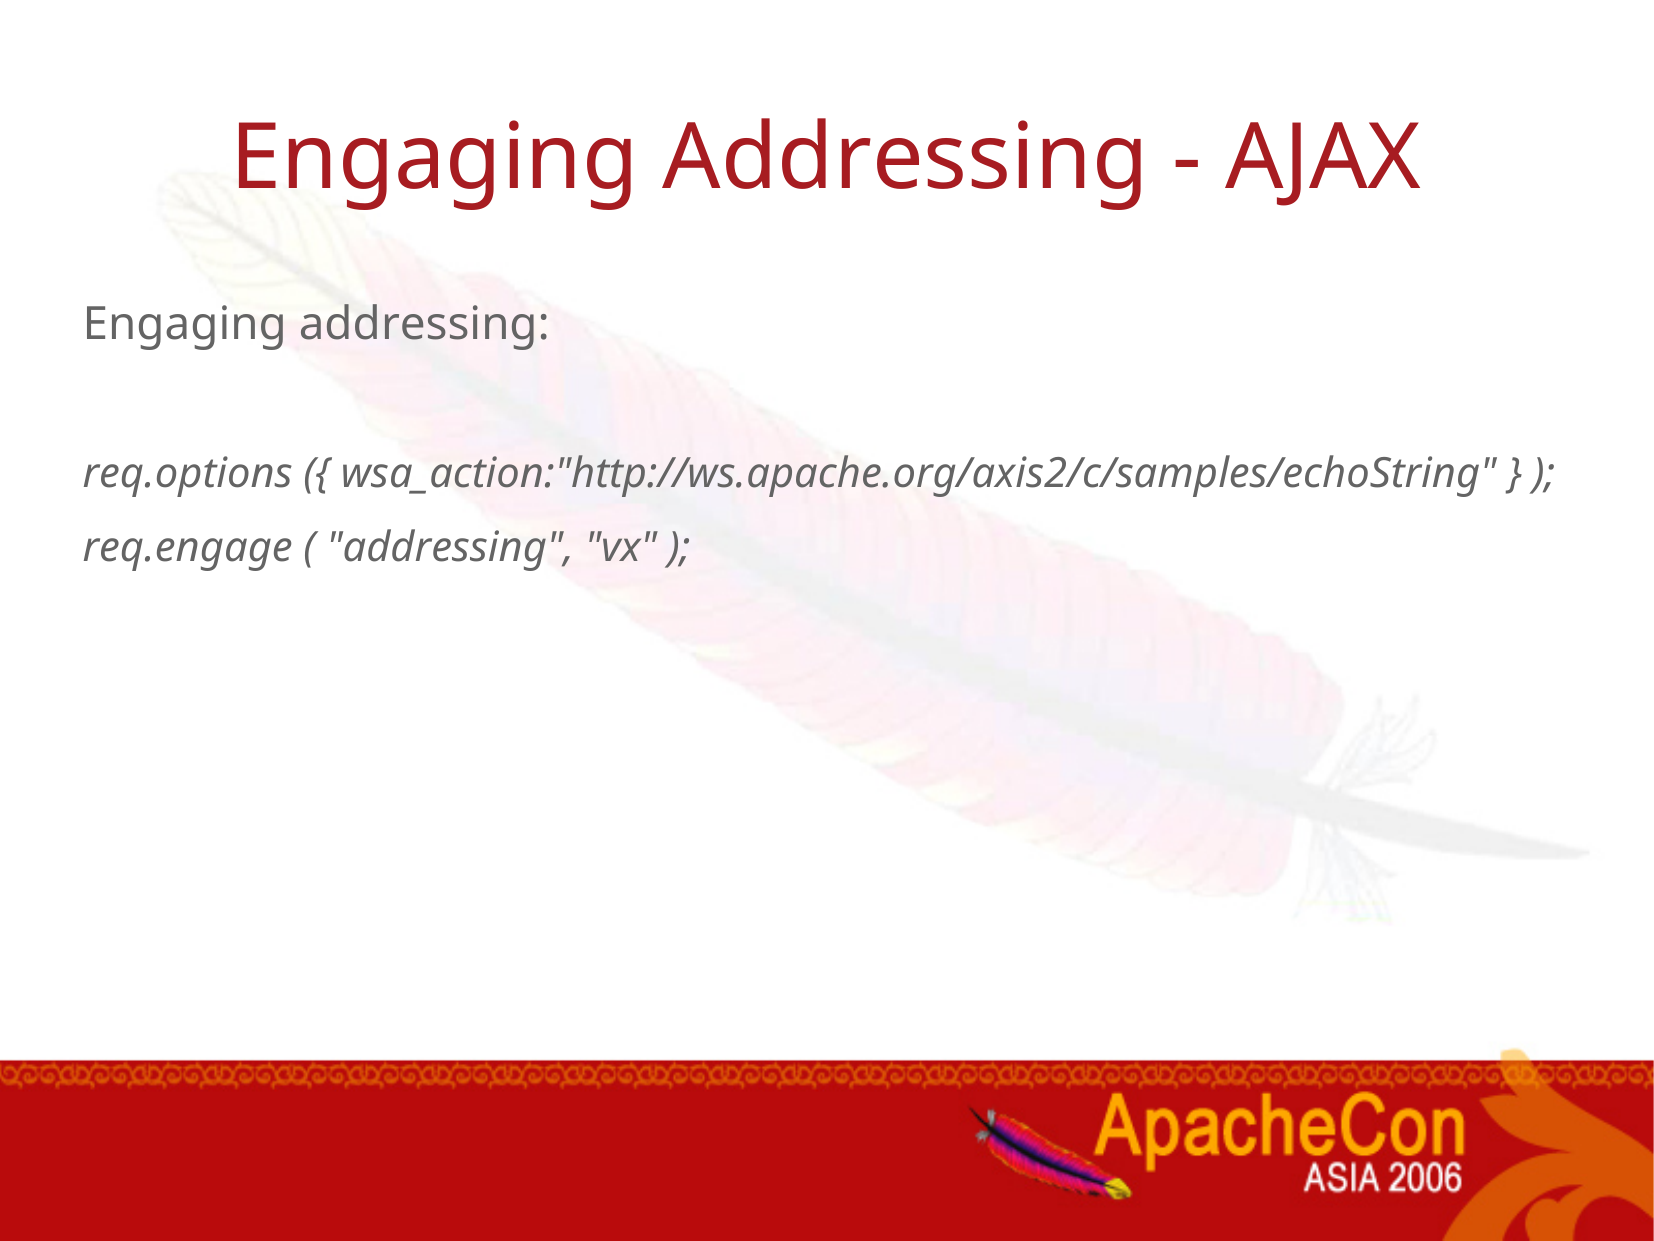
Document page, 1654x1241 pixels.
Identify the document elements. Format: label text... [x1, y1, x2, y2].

title Engaging Addressing - AJAX [82, 49, 1571, 257]
list Engaging addressing: req.options ({ wsa_action:"http://ws.apache.org/axis2/c/samples/echoString" } ); req.engage ( "addressing", "vx" ); [82, 290, 1571, 1109]
picture [0, 0, 1654, 1241]
